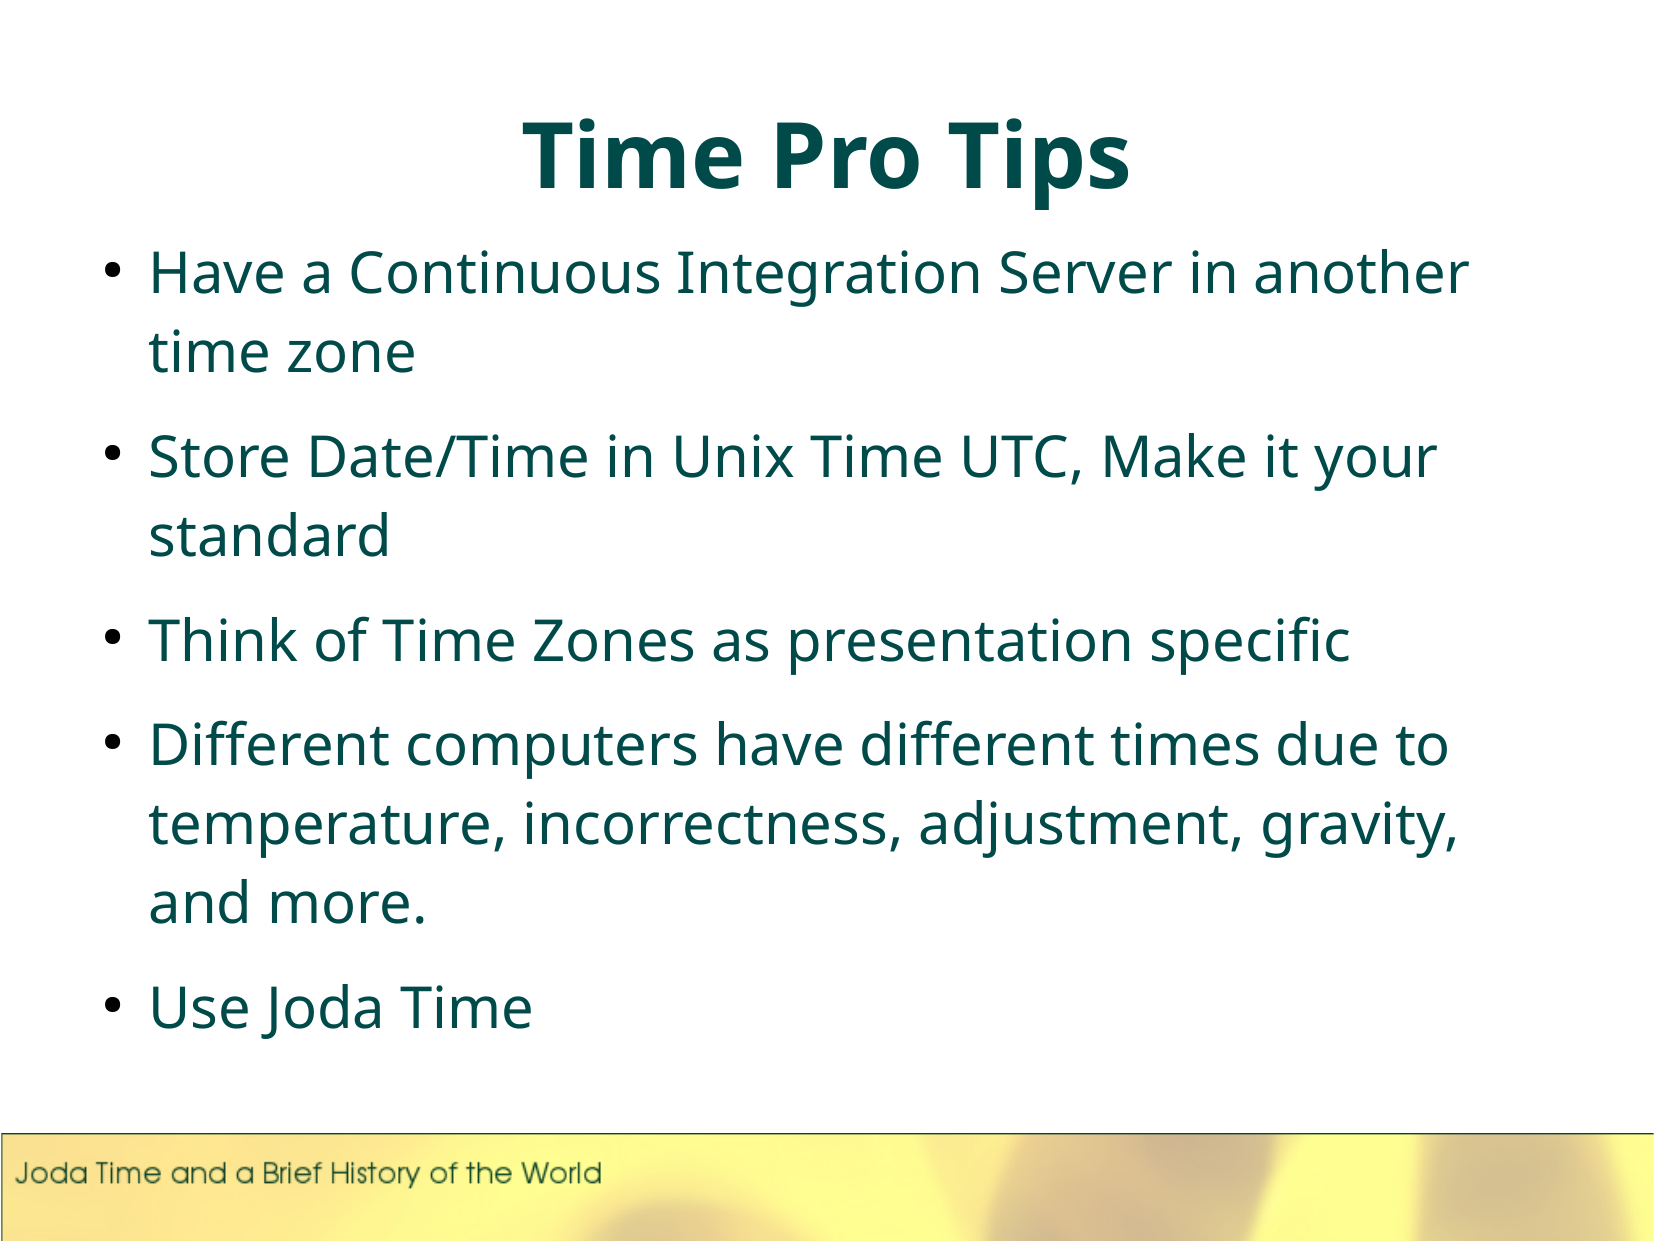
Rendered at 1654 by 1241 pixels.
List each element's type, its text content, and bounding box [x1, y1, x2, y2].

title Time Pro Tips [82, 49, 1571, 257]
list Have a Continuous Integration Server in another time zone Store Date/Time in Unix Time UTC, Make it your standard Think of Time Zones as presentation specific Different computers have different times due to temperature, incorrectness, adjustment, gravity, and more. Use Joda Time [86, 231, 1576, 1051]
picture [1, 1133, 1654, 1241]
